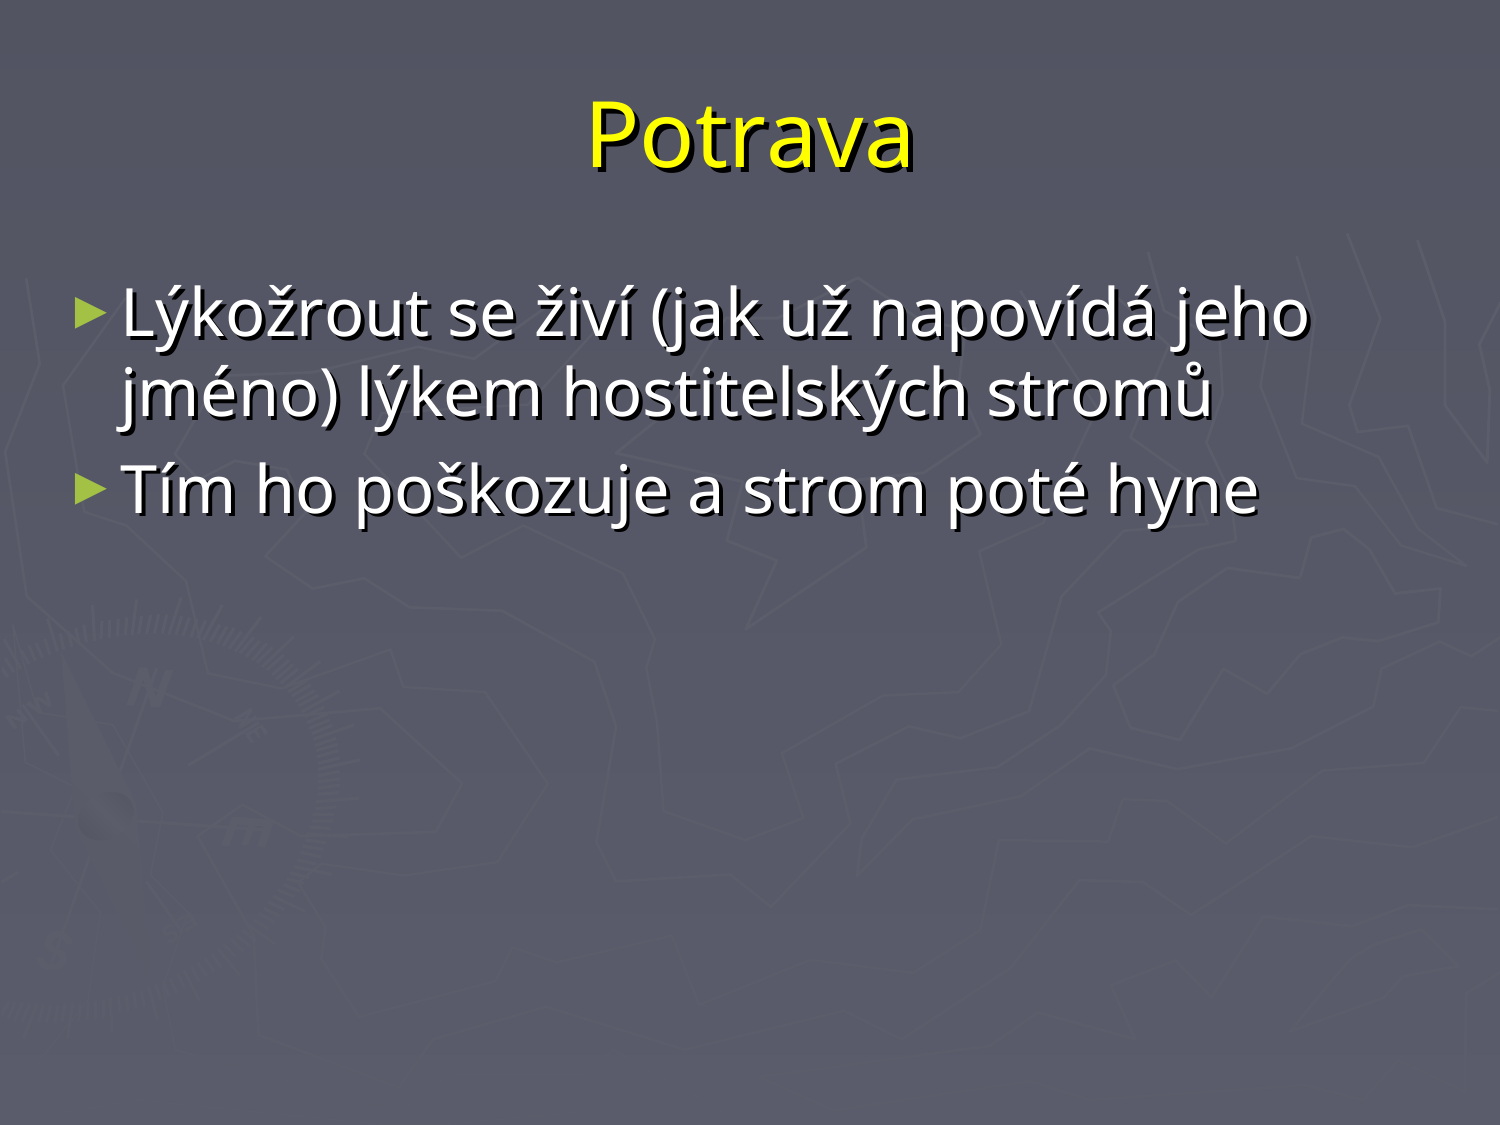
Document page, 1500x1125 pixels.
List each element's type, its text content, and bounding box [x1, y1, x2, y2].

title Potrava [49, 37, 1451, 225]
list Lýkožrout se živí (jak už napovídá jeho jméno) lýkem hostitelských stromů Tím ho poškozuje a strom poté hyne [49, 262, 1451, 1001]
